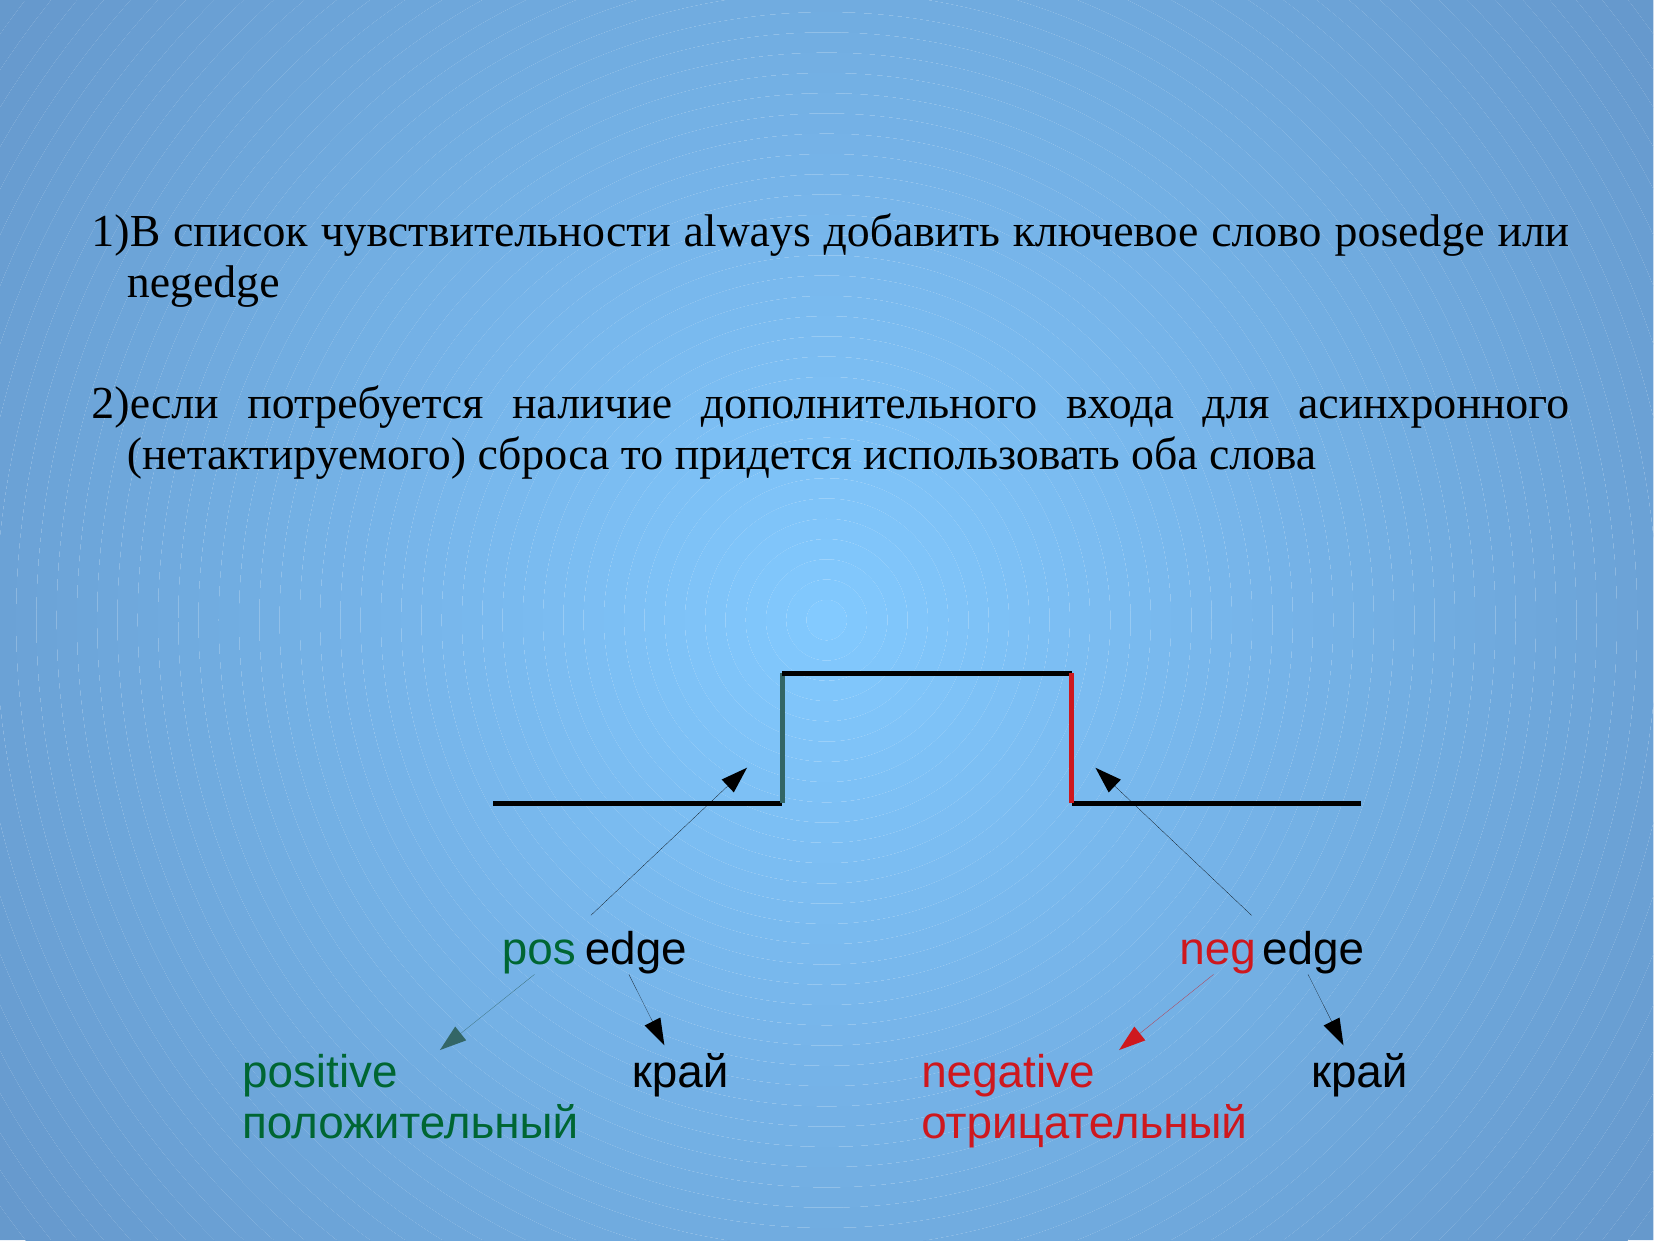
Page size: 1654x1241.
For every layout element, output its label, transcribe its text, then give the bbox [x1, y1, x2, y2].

text_box край [617, 1038, 748, 1117]
text_box neg [1164, 915, 1247, 982]
subtitle В список чувствительности always добавить ключевое слово posedge или negedge если потребуется наличие дополнительного входа для асинхронного (нетактируемого) сброса то придется использовать оба слова [82, 106, 1571, 579]
text_box pos [487, 915, 569, 982]
text_box edge [569, 915, 702, 982]
text_box edge [1247, 915, 1379, 982]
text_box край [1296, 1038, 1427, 1117]
text_box positive положительный [227, 1038, 594, 1164]
text_box negative отрицательный [906, 1038, 1273, 1164]
